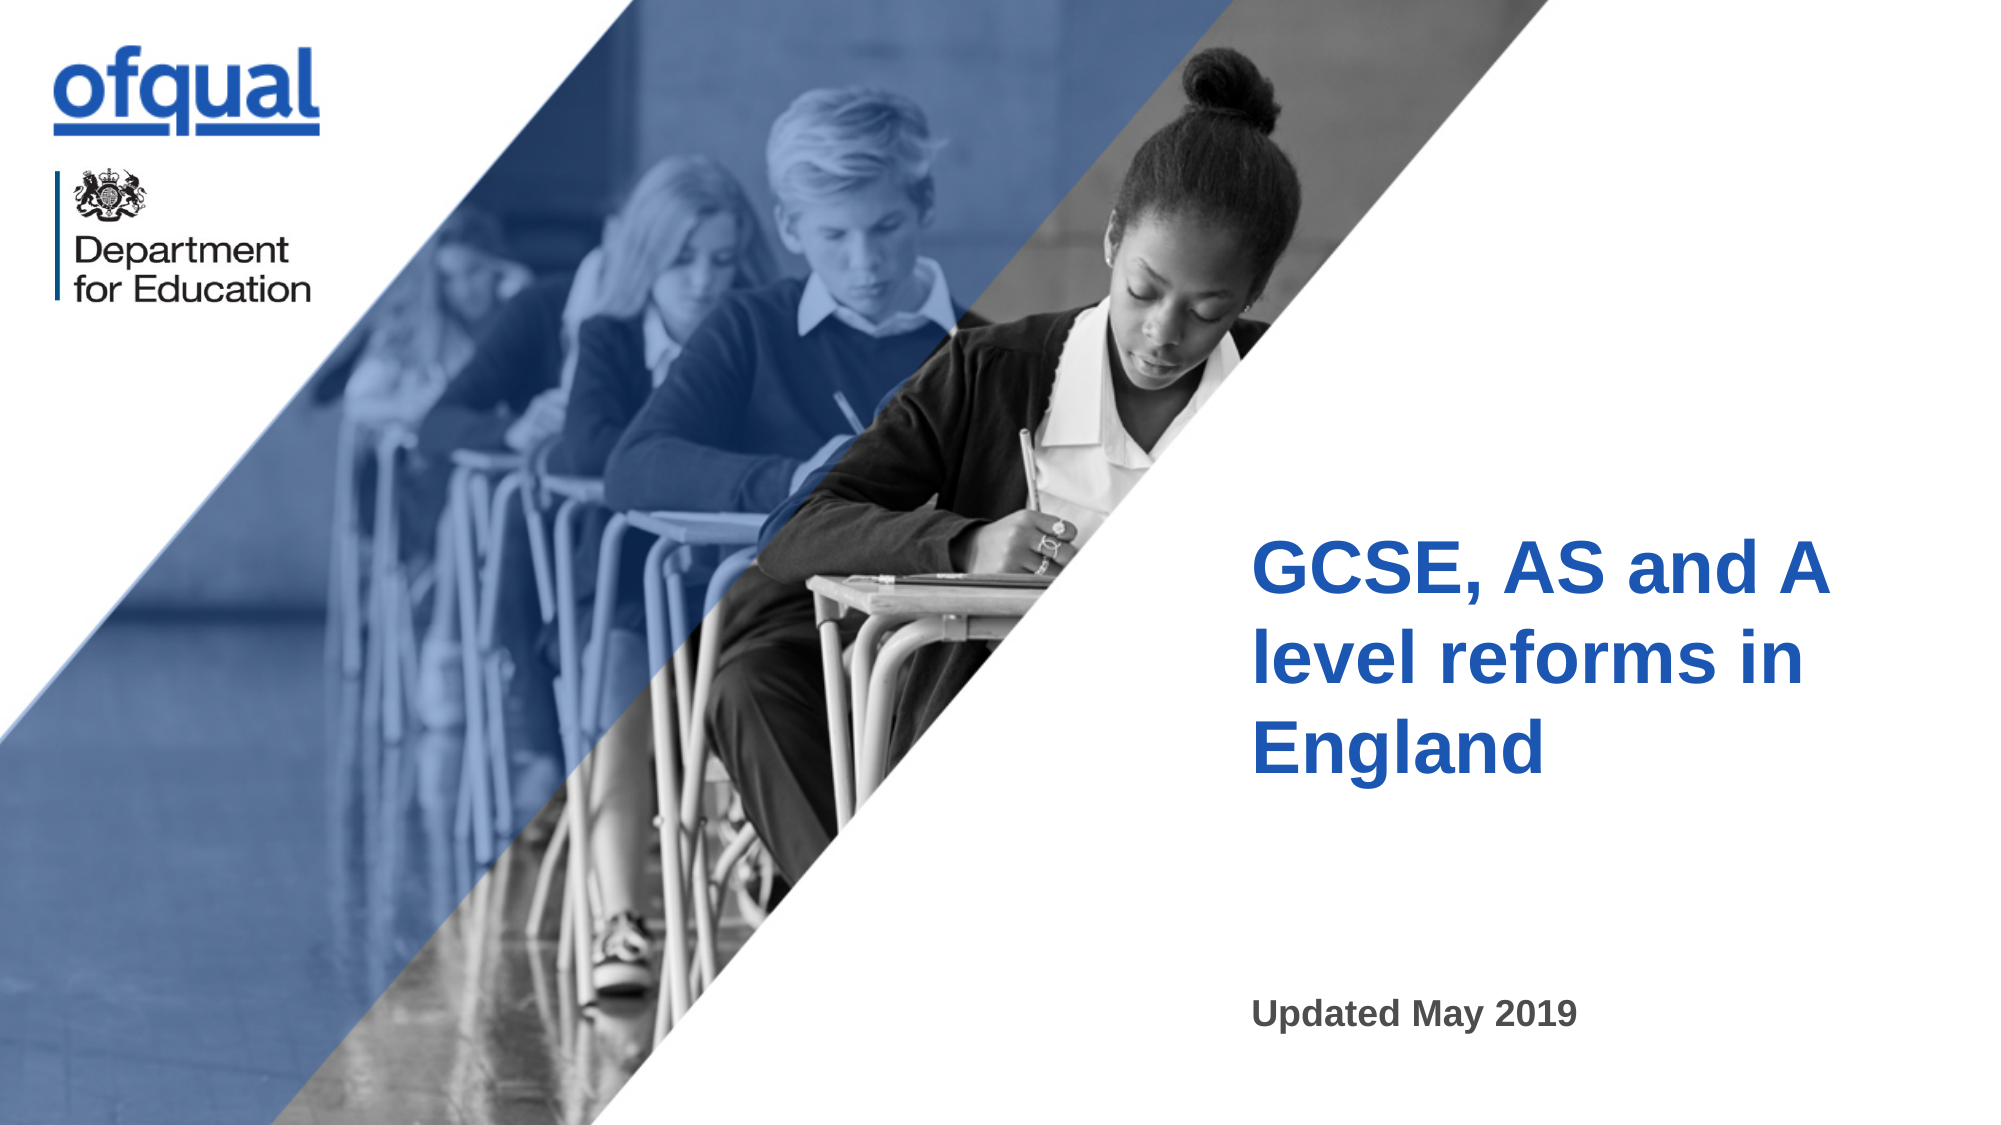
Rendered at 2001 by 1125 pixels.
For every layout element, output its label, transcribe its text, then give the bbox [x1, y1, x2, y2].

text_box GCSE, AS and A level reforms in England Updated May 2019 [1236, 511, 1921, 1041]
